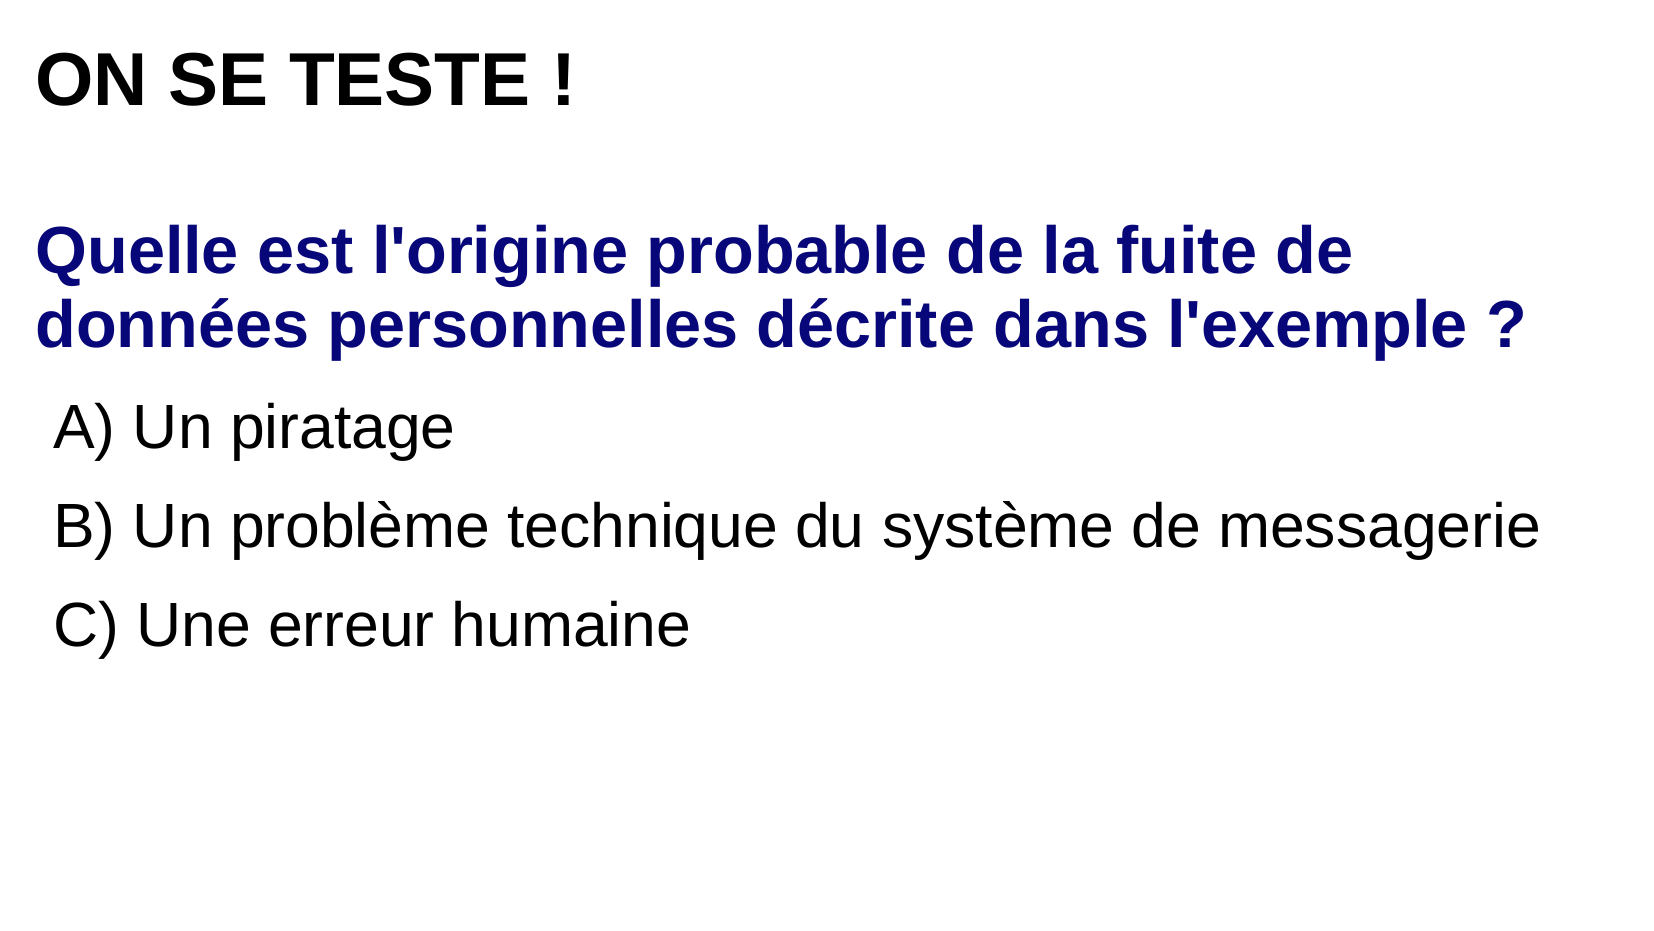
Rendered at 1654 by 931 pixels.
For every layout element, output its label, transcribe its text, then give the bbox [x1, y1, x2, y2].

list Quelle est l'origine probable de la fuite de données personnelles décrite dans l'exemple ? Un piratage Un problème technique du système de messagerie Une erreur humaine [35, 212, 1642, 875]
title On se teste ! [35, 37, 1619, 142]
